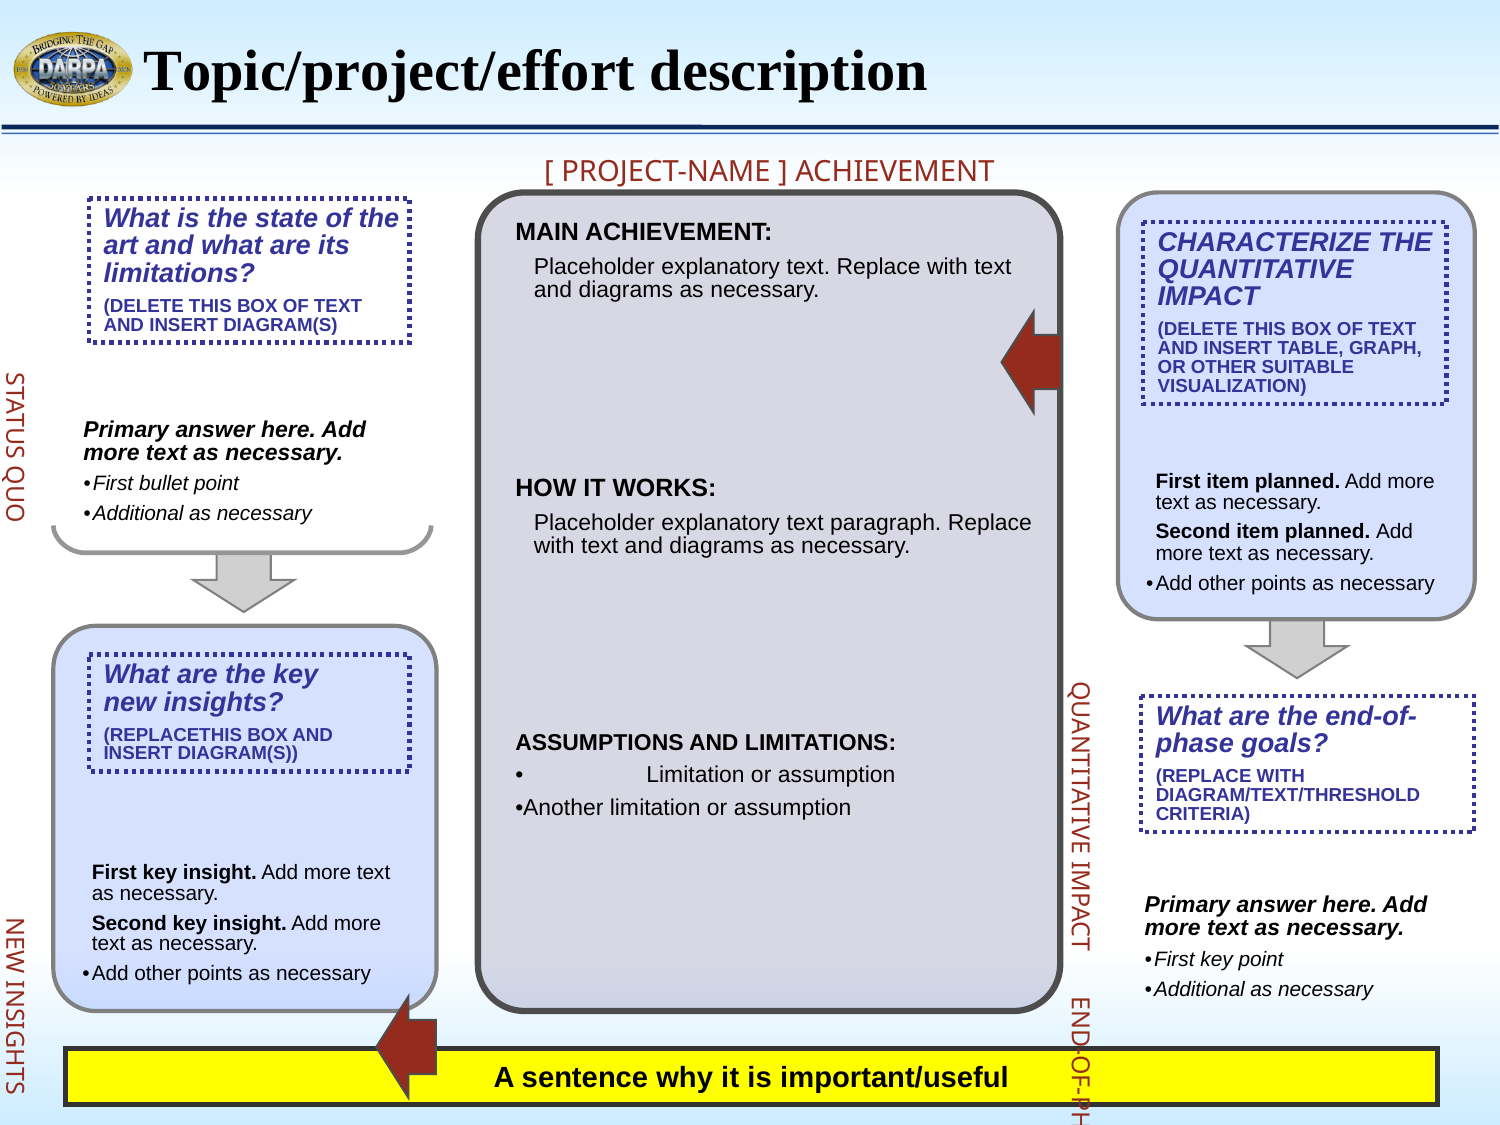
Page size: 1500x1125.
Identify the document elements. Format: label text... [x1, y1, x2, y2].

text_box CHARACTERIZE THE QUANTITATIVE IMPACT (DELETE THIS BOX OF TEXT AND INSERT TABLE, GRAPH, OR OTHER SUITABLE VISUALIZATION) [1142, 222, 1447, 405]
text_box A sentence why it is important/useful [1094, 1048, 1438, 1105]
text_box First item planned. Add more text as necessary. Second item planned. Add more text as necessary. • Add other points as necessary [1117, 192, 1475, 620]
text_box [477, 192, 1062, 1012]
text_box [ PROJECT-NAME ] ACHIEVEMENT [428, 149, 1112, 190]
text_box NEW INSIGHTS [0, 917, 29, 1125]
text_box A sentence why it is important/useful [65, 1048, 1066, 1105]
text_box What are the end-of-phase goals? (REPLACE WITH DIAGRAM/TEXT/THRESHOLD CRITERIA) [1141, 696, 1475, 833]
text_box QUANTITATIVE IMPACT [1066, 681, 1094, 996]
title Topic/project/effort description [143, 30, 1500, 116]
text_box MAIN ACHIEVEMENT: Placeholder explanatory text. Replace with text and diagrams as necessary. HOW IT WORKS: Placeholder explanatory text paragraph. Replace with text and diagrams as necessary. ASSUMPTIONS AND LIMITATIONS: Limitation or assumption Another limitation or assumption [515, 220, 1040, 952]
text_box What is the state of the art and what are its limitations? (DELETE THIS BOX OF TEXT AND INSERT DIAGRAM(S) [88, 198, 410, 343]
text_box END-OF-PHASE GOAL [1066, 996, 1094, 1125]
text_box [376, 996, 436, 1098]
text_box First key insight. Add more text as necessary. Second key insight. Add more text as necessary. • Add other points as necessary [53, 625, 437, 1012]
text_box STATUS QUO [0, 372, 29, 560]
text_box [1246, 620, 1348, 679]
text_box Primary answer here. Add more text as necessary. • First key point • Additional as necessary [1144, 894, 1459, 1001]
text_box What are the key new insights? (REPLACETHIS BOX AND INSERT DIAGRAM(S)) [88, 654, 410, 772]
text_box Primary answer here. Add more text as necessary. • First bullet point • Additional as necessary [83, 418, 420, 525]
text_box [193, 556, 295, 613]
